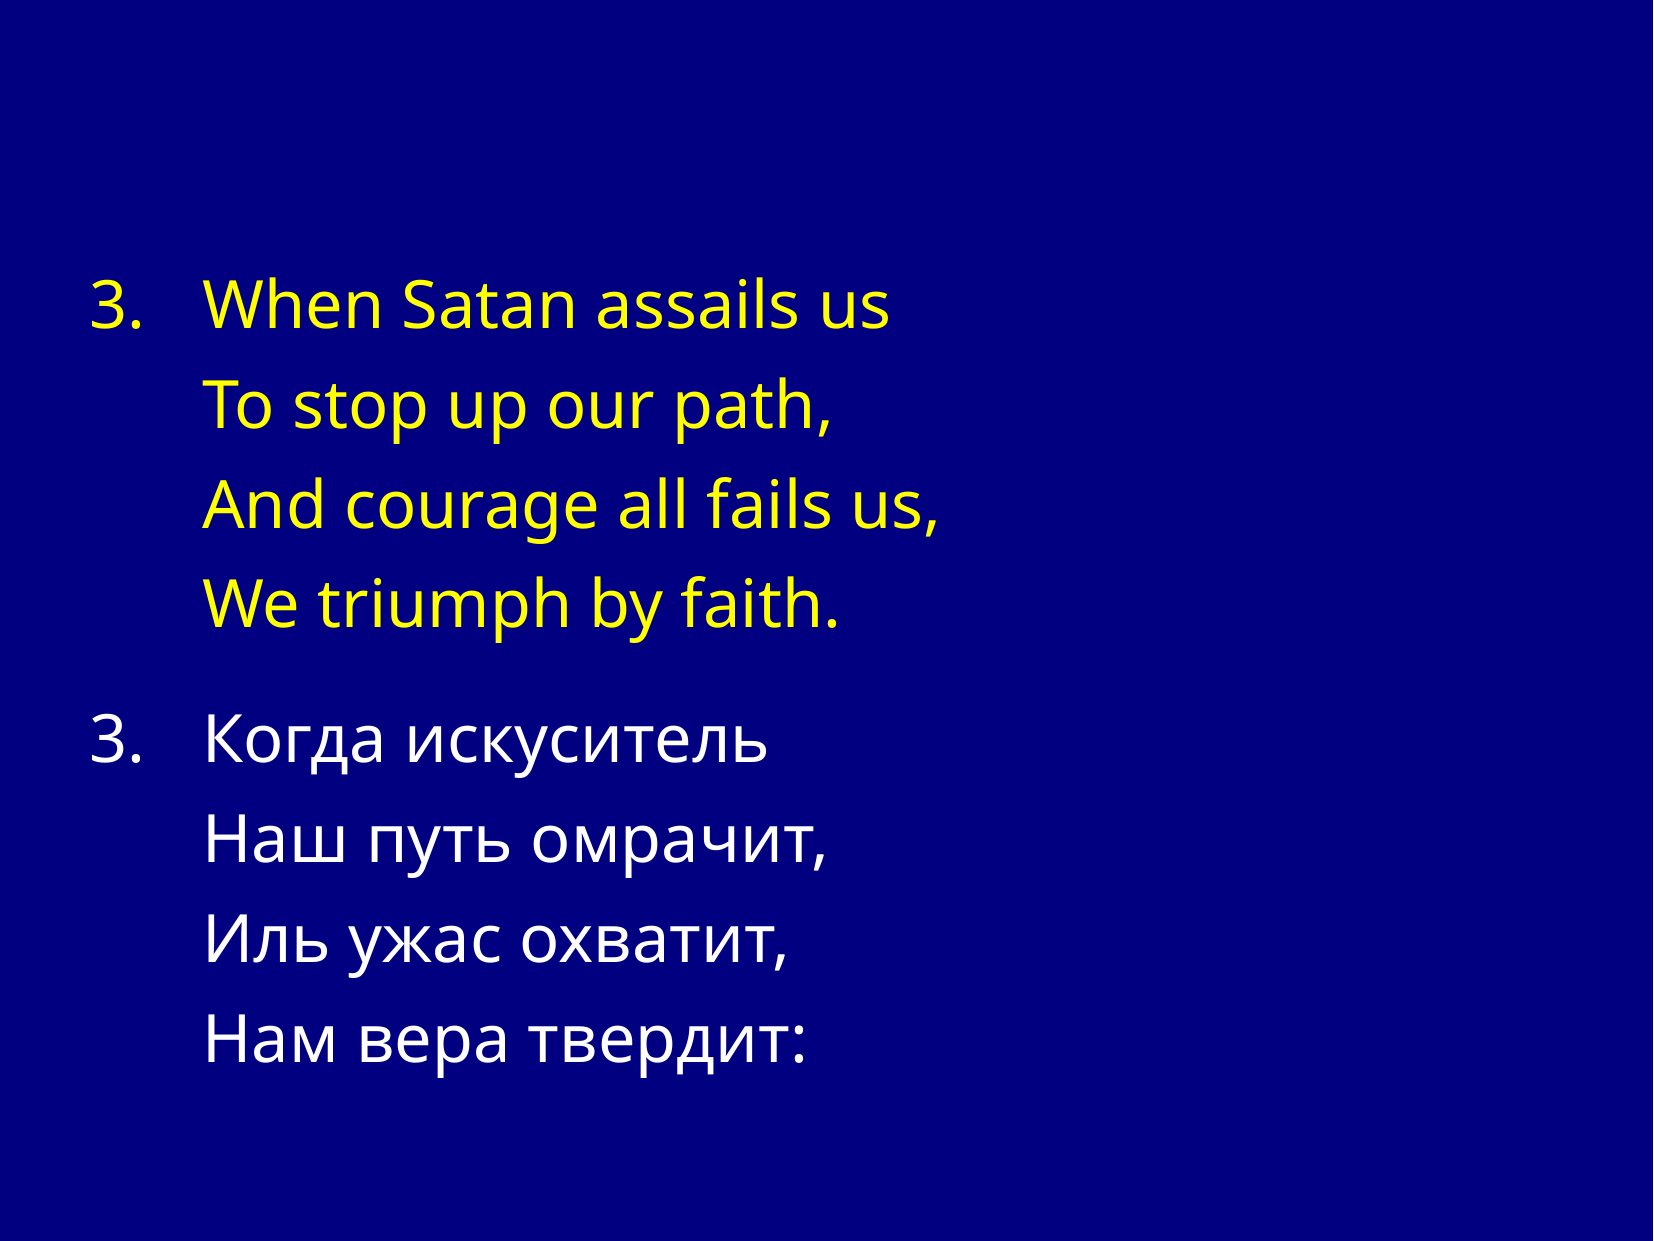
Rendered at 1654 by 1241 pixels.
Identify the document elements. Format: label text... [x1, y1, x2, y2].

text_box 3. Когда искуситель Наш путь омрачит, Иль ужас охватит, Нам вера твердит: [75, 675, 1576, 1163]
text_box 3. When Satan assails us To stop up our path, And courage all fails us, We triumph by faith. [75, 150, 1576, 638]
